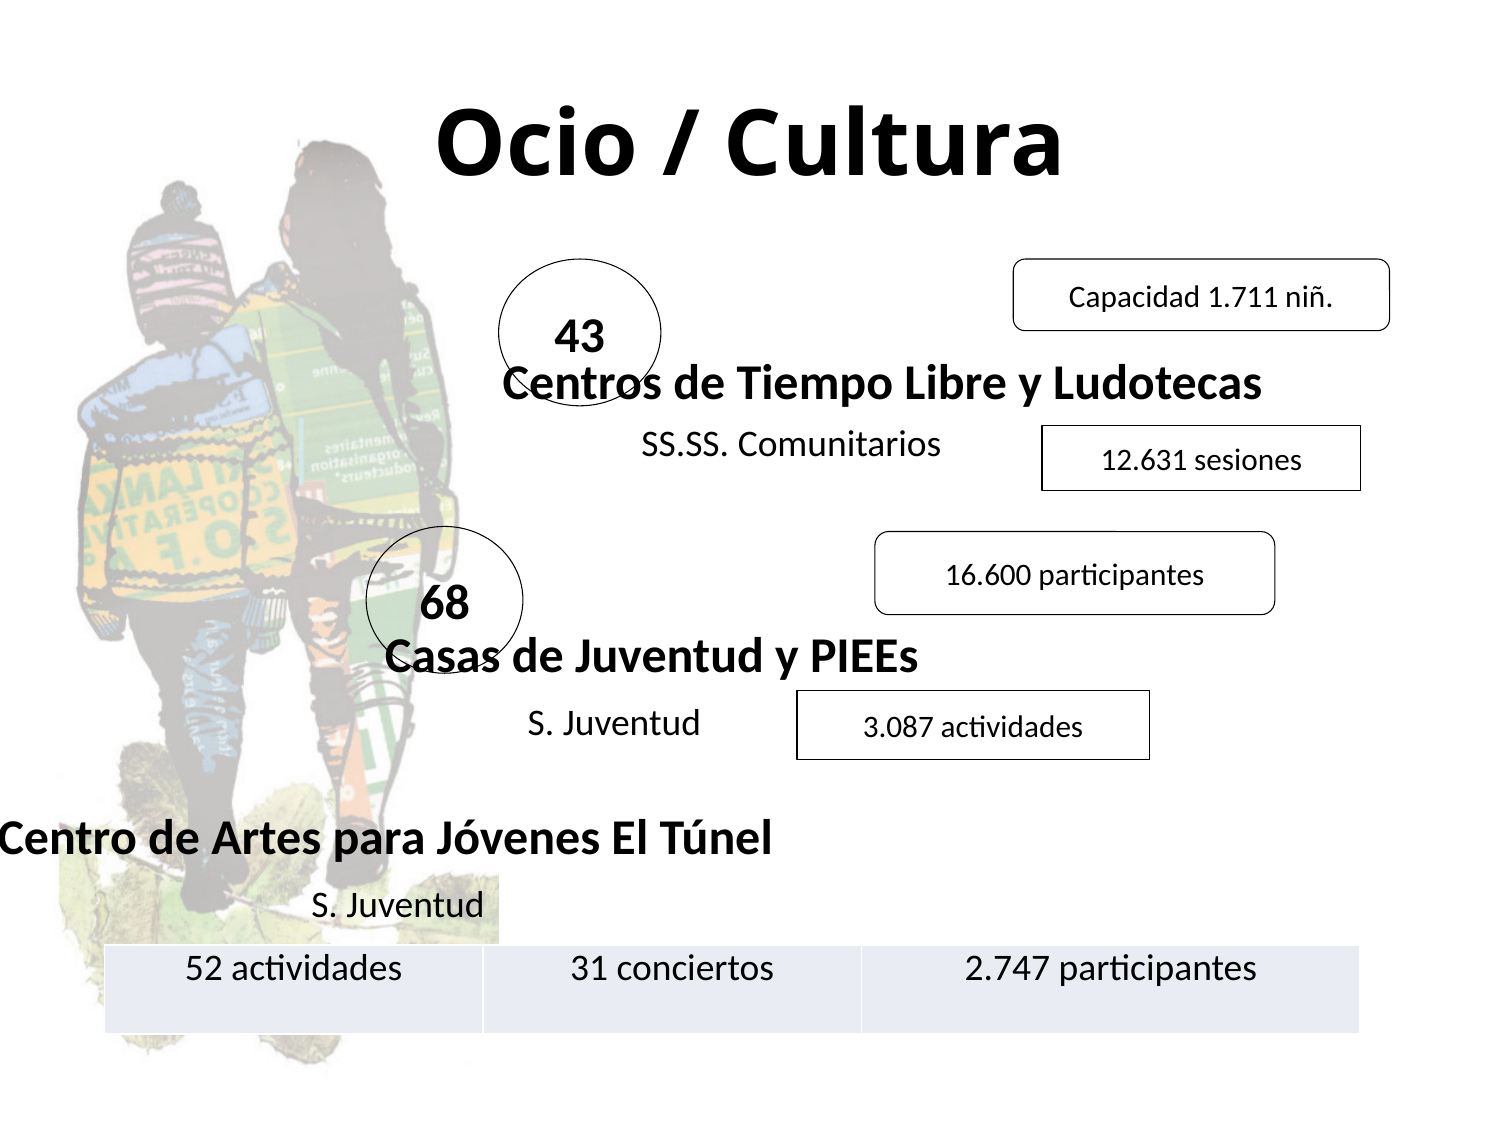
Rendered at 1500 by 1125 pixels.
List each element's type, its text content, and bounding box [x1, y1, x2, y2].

text_box 68 [452, 604, 461, 614]
table_header 2.747 participantes [862, 946, 1359, 1033]
text_box 68 [453, 589, 461, 599]
text_box S. Juventud [512, 690, 757, 751]
text_box 68 [366, 526, 523, 620]
text_box Centros de Tiempo Libre y Ludotecas [329, 342, 1425, 418]
text_box Ocio / Cultura [75, 45, 1425, 233]
picture [45, 872, 499, 1125]
text_box Centro de Artes para Jóvenes El Túnel [0, 796, 1077, 872]
text_box S. Juventud [296, 872, 540, 933]
text_box 3.087 actividades [797, 690, 1150, 760]
text_box 12.631 sesiones [1041, 425, 1361, 491]
text_box 43 [498, 259, 661, 406]
text_box 16.600 participantes [874, 531, 1275, 615]
text_box SS.SS. Comunitarios [626, 411, 1038, 471]
text_box Casas de Juventud y PIEEs [369, 614, 1141, 690]
text_box Capacidad 1.711 niñ. [1013, 259, 1390, 331]
table_header 52 actividades [105, 946, 482, 1033]
text_box 68 [427, 602, 437, 614]
picture [45, 90, 499, 796]
table_header 31 conciertos [484, 946, 861, 1033]
